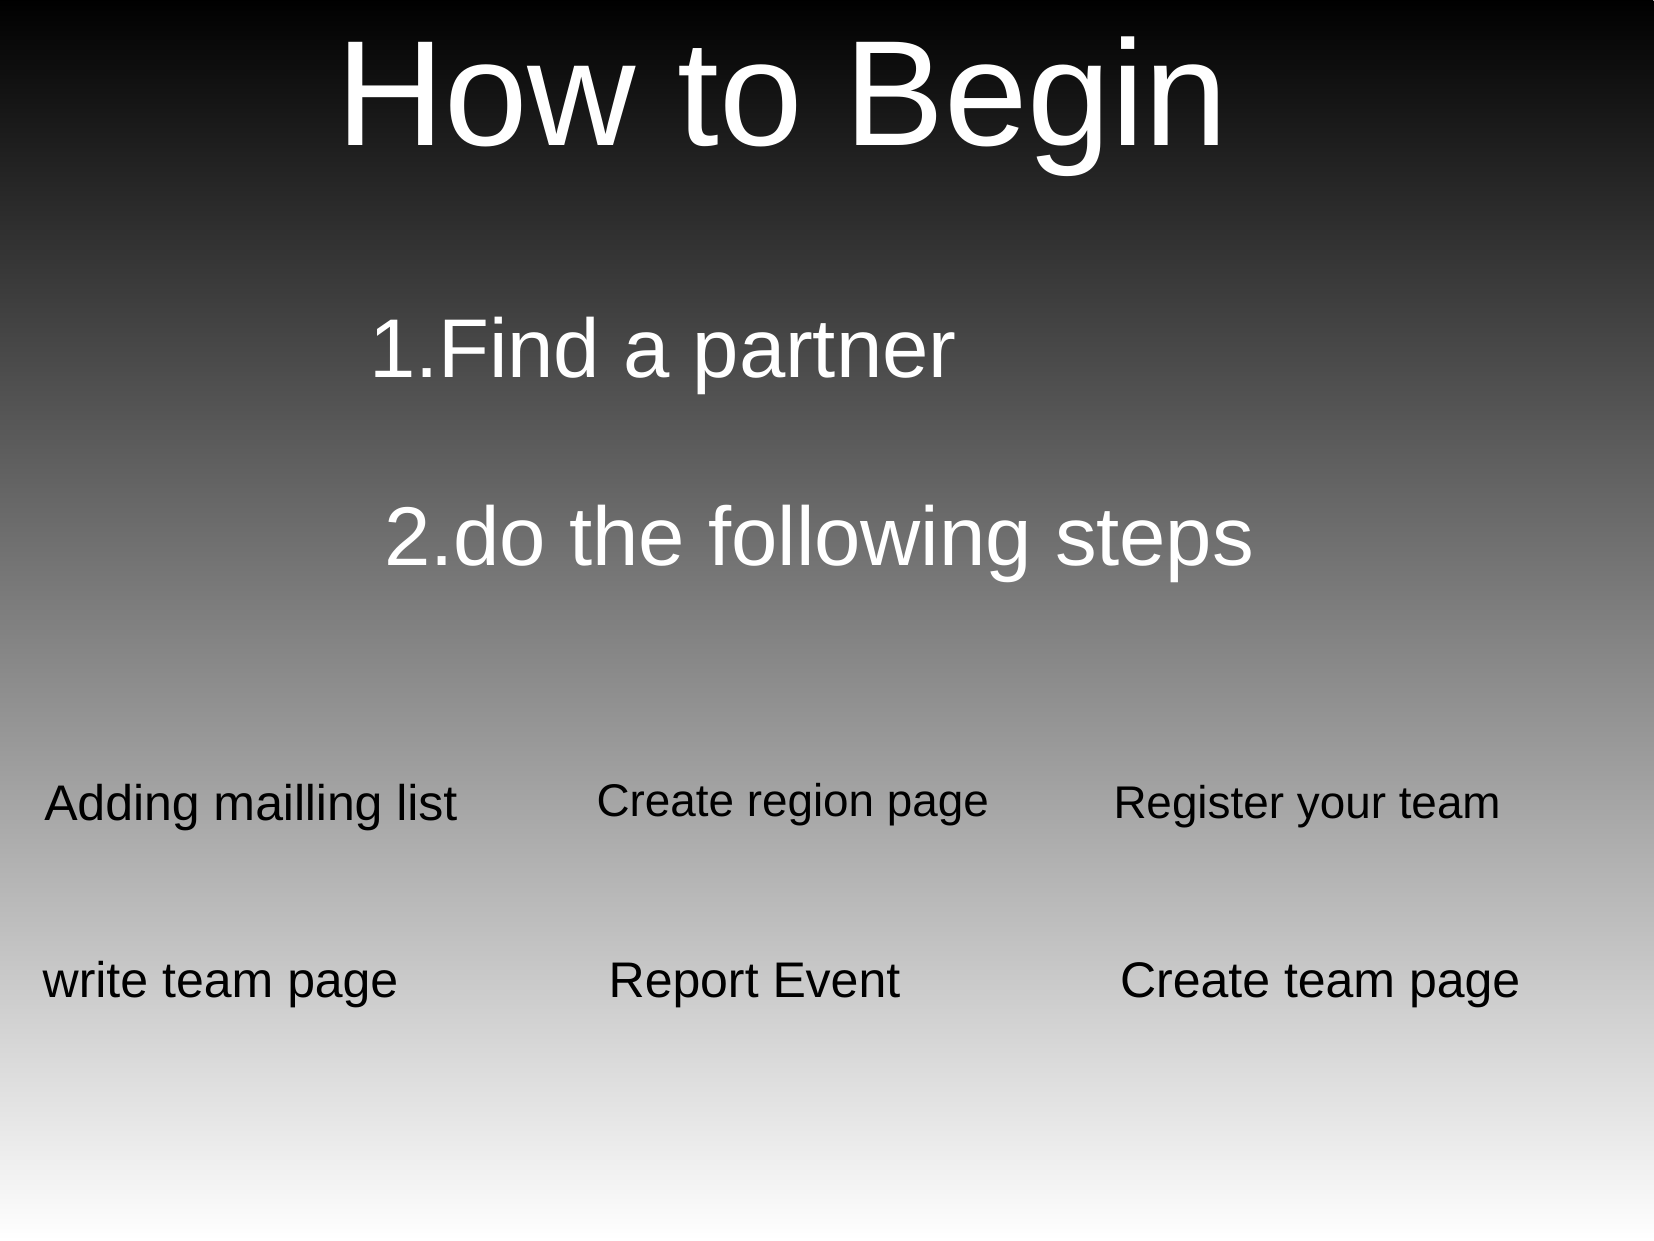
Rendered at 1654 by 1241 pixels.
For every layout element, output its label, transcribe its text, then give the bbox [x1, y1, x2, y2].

text_box Create team page [1105, 944, 1536, 1016]
text_box Create region page [581, 767, 1004, 834]
title How to Begin [295, 9, 1270, 178]
text_box Register your team [1098, 770, 1516, 837]
text_box Report Event [593, 944, 916, 1016]
text_box write team page [27, 944, 414, 1016]
text_box 2.do the following steps [369, 482, 1270, 591]
text_box 1.Find a partner [354, 295, 972, 404]
text_box Adding mailling list [29, 767, 473, 839]
